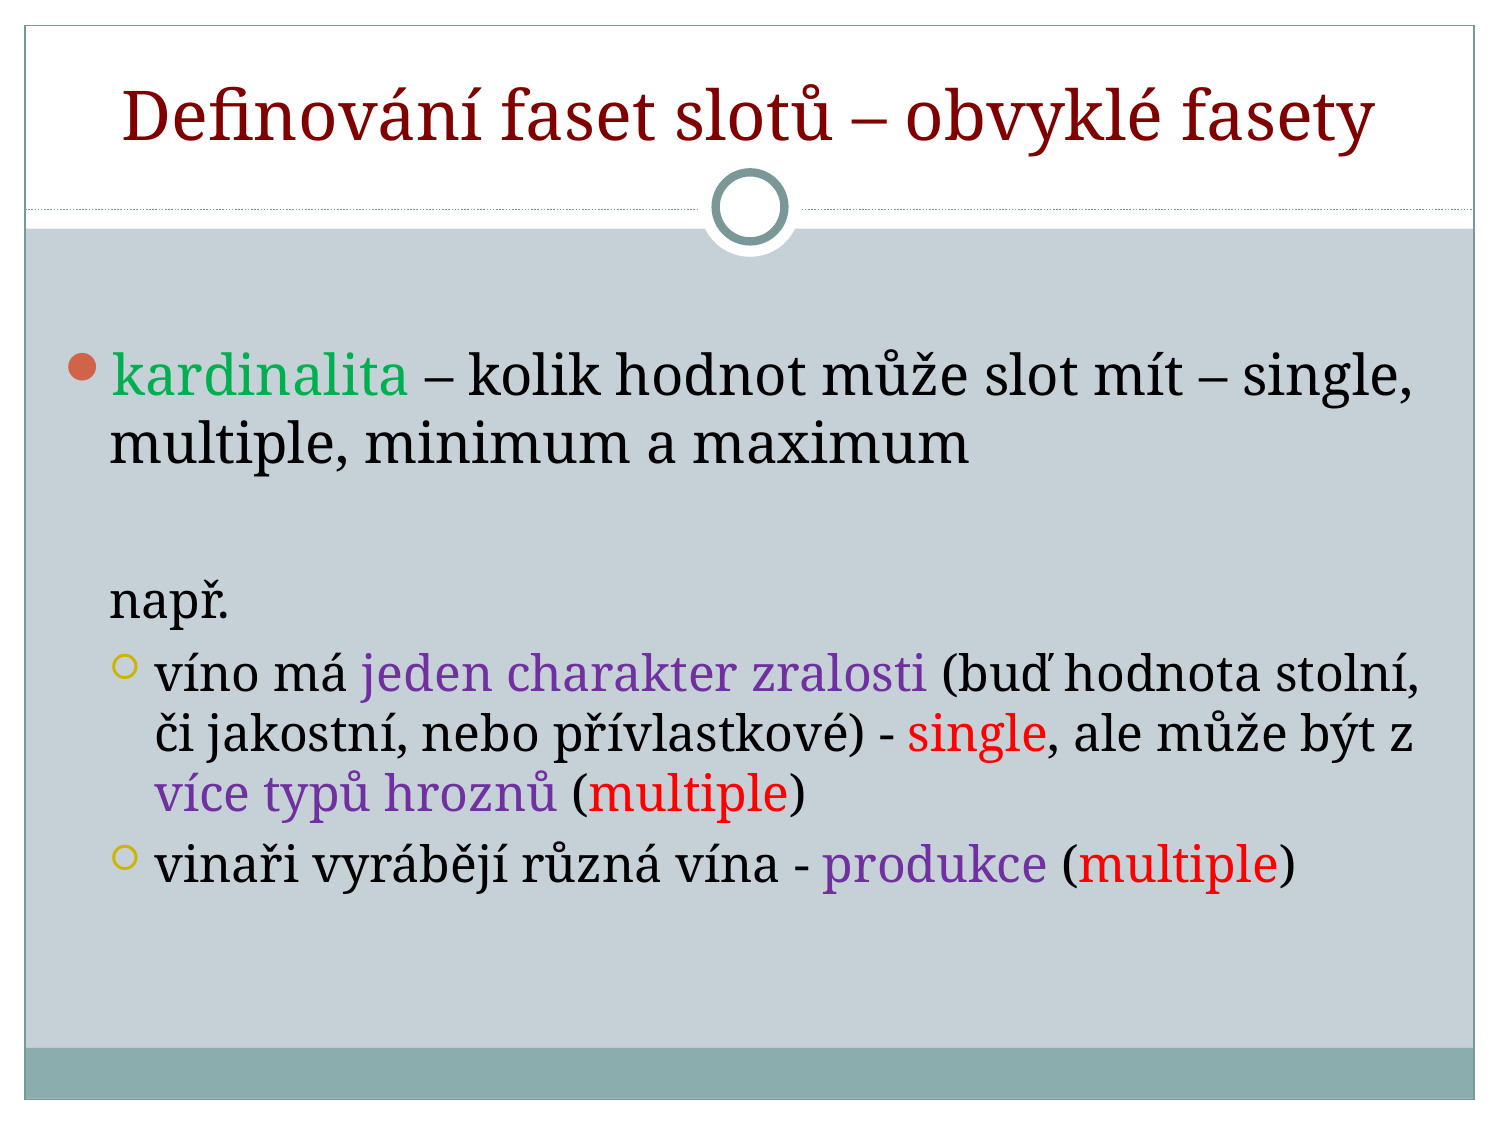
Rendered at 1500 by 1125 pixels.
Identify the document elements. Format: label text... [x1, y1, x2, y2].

title Definování faset slotů – obvyklé fasety [49, 37, 1450, 162]
list kardinalita – kolik hodnot může slot mít – single, multiple, minimum a maximum např. víno má jeden charakter zralosti (buď hodnota stolní, či jakostní, nebo přívlastkové) - single, ale může být z více typů hroznů (multiple) vinaři vyrábějí různá vína - produkce (multiple) [49, 250, 1445, 1001]
